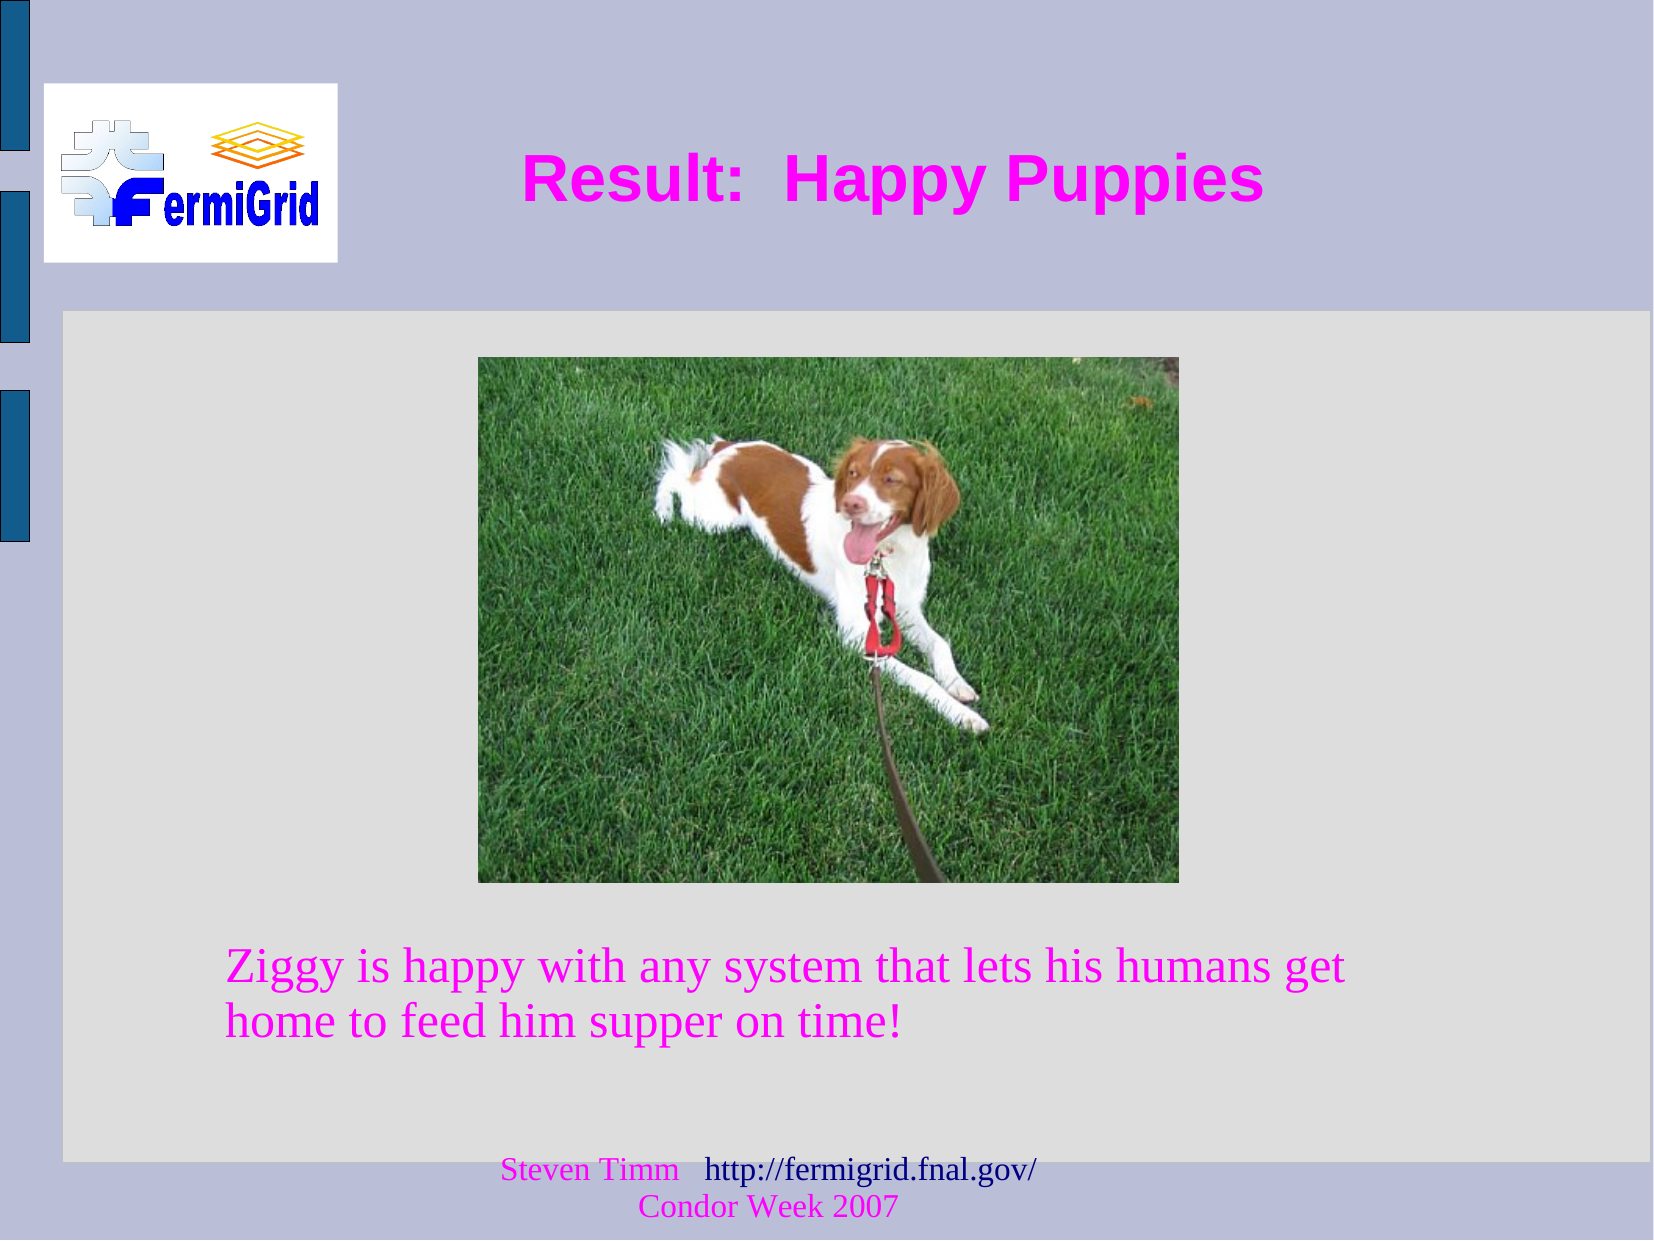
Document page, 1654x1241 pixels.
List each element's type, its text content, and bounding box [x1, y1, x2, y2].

title Result: Happy Puppies [187, 75, 1600, 283]
picture [53, 112, 187, 234]
text_box Ziggy is happy with any system that lets his humans get home to feed him supper on time! [225, 937, 1388, 1077]
picture [478, 357, 1179, 883]
